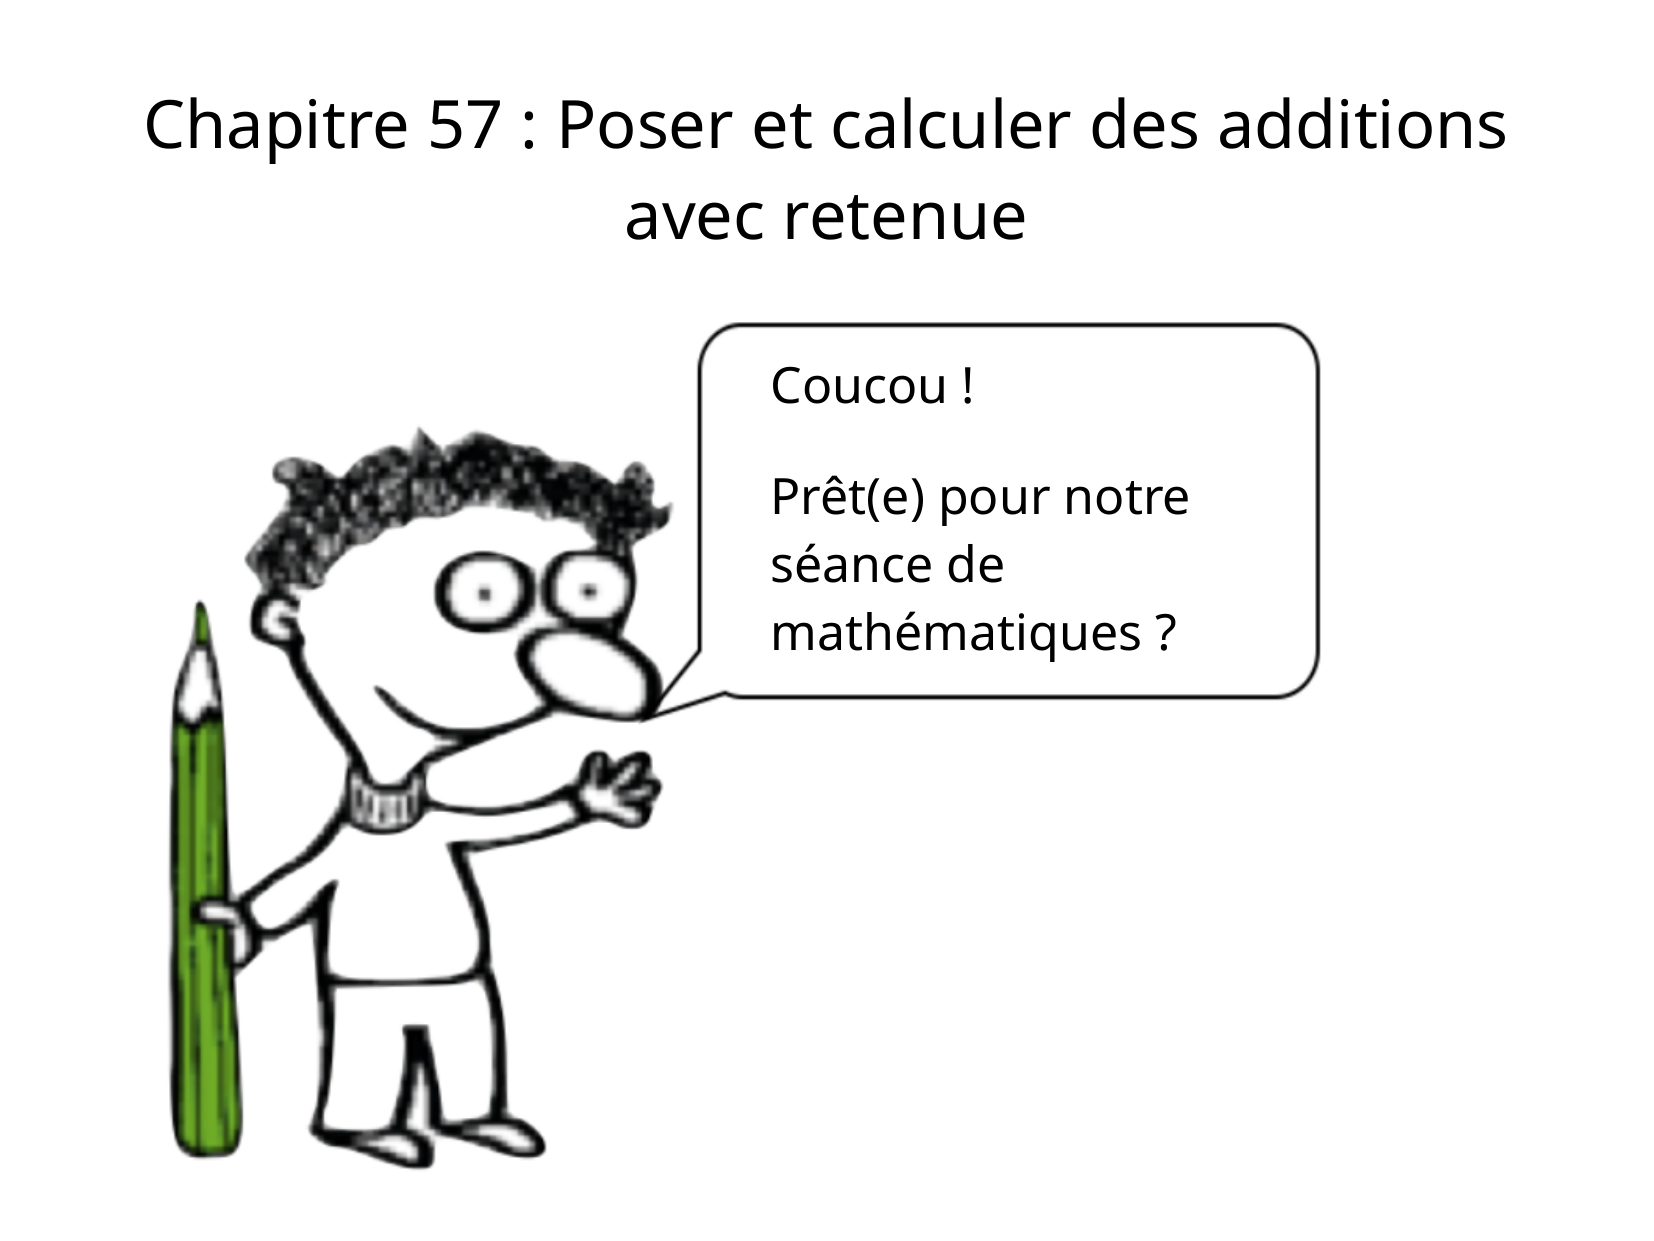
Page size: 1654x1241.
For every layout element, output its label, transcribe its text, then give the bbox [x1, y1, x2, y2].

title Chapitre 57 : Poser et calculer des additions avec retenue [82, 41, 1571, 296]
text_box Coucou ! Prêt(e) pour notre séance de mathématiques ? [755, 342, 1323, 650]
picture [79, 307, 1347, 1192]
